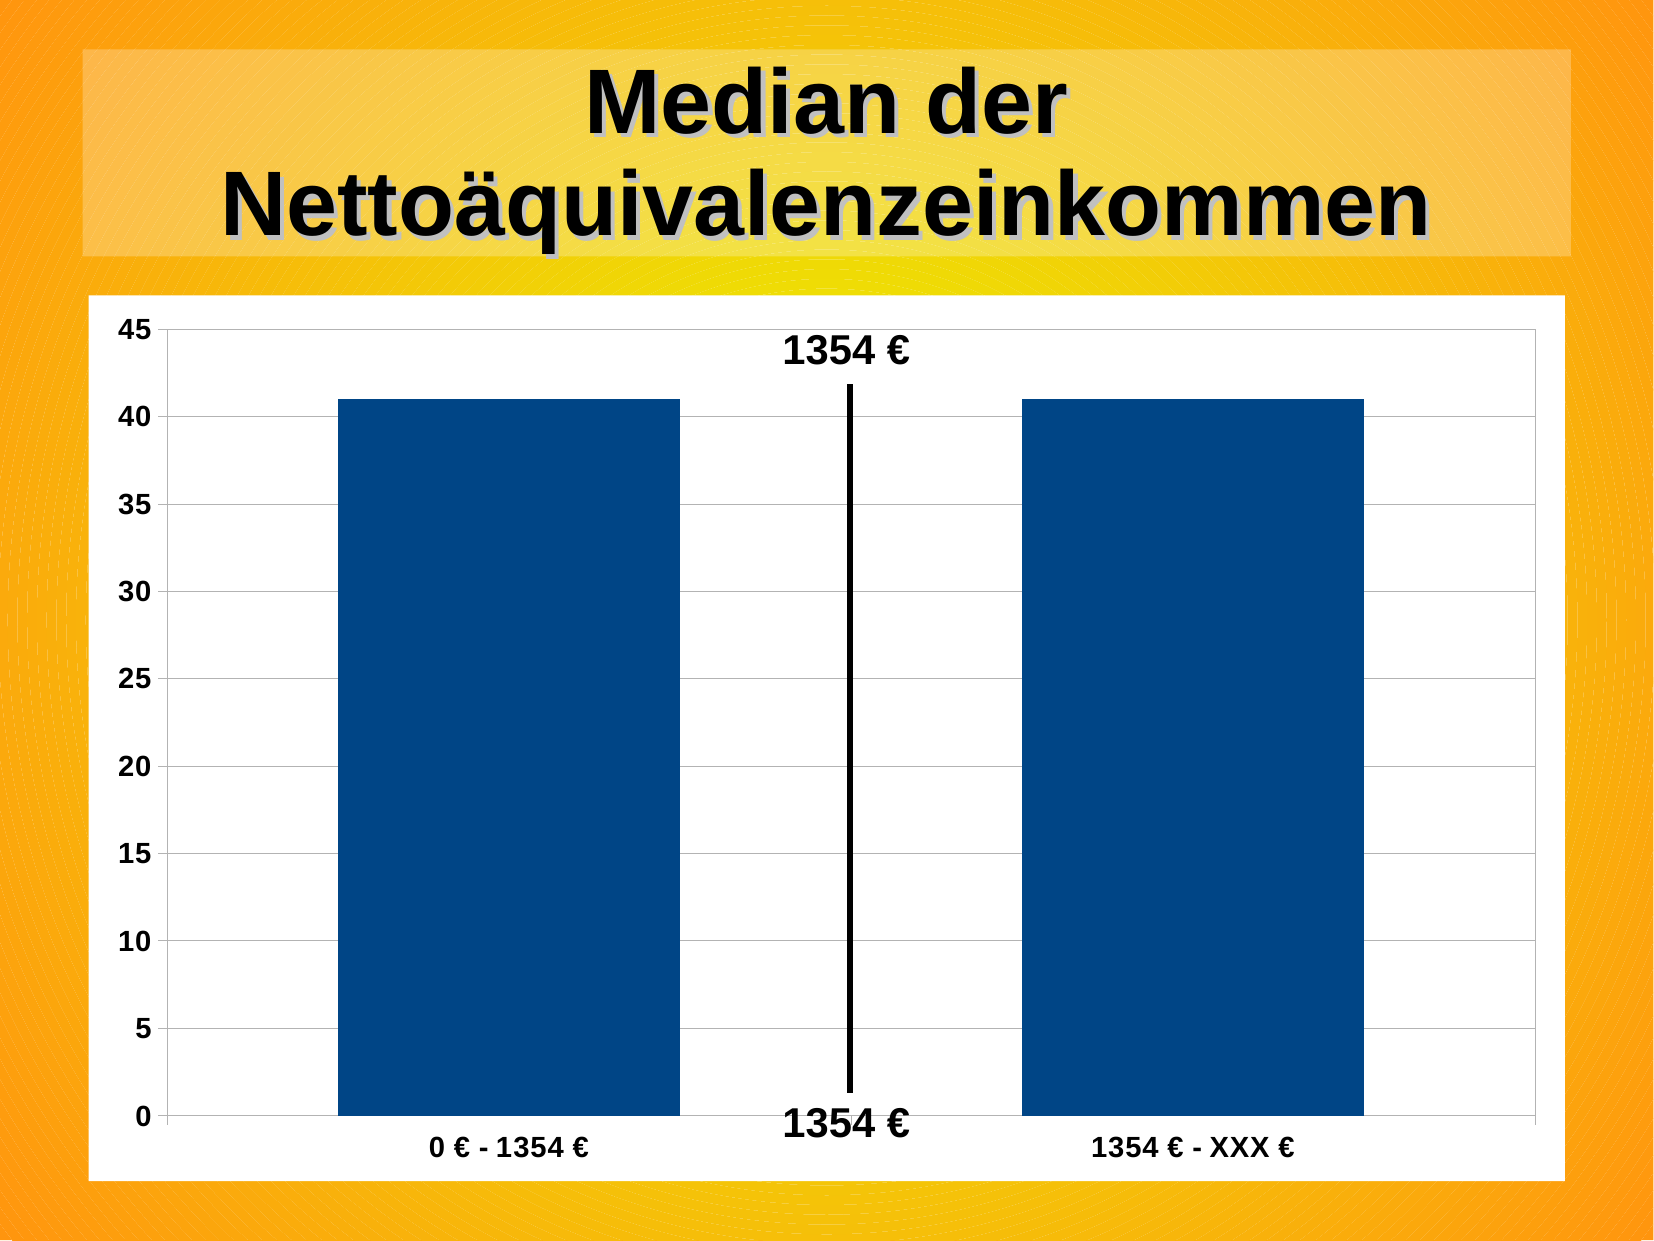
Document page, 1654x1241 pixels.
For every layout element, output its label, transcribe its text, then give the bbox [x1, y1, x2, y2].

title Median der Nettoäquivalenzeinkommen [82, 49, 1571, 257]
text_box 1354 € [767, 1092, 926, 1155]
chart [88, 295, 1565, 1182]
text_box 1354 € [767, 319, 926, 381]
